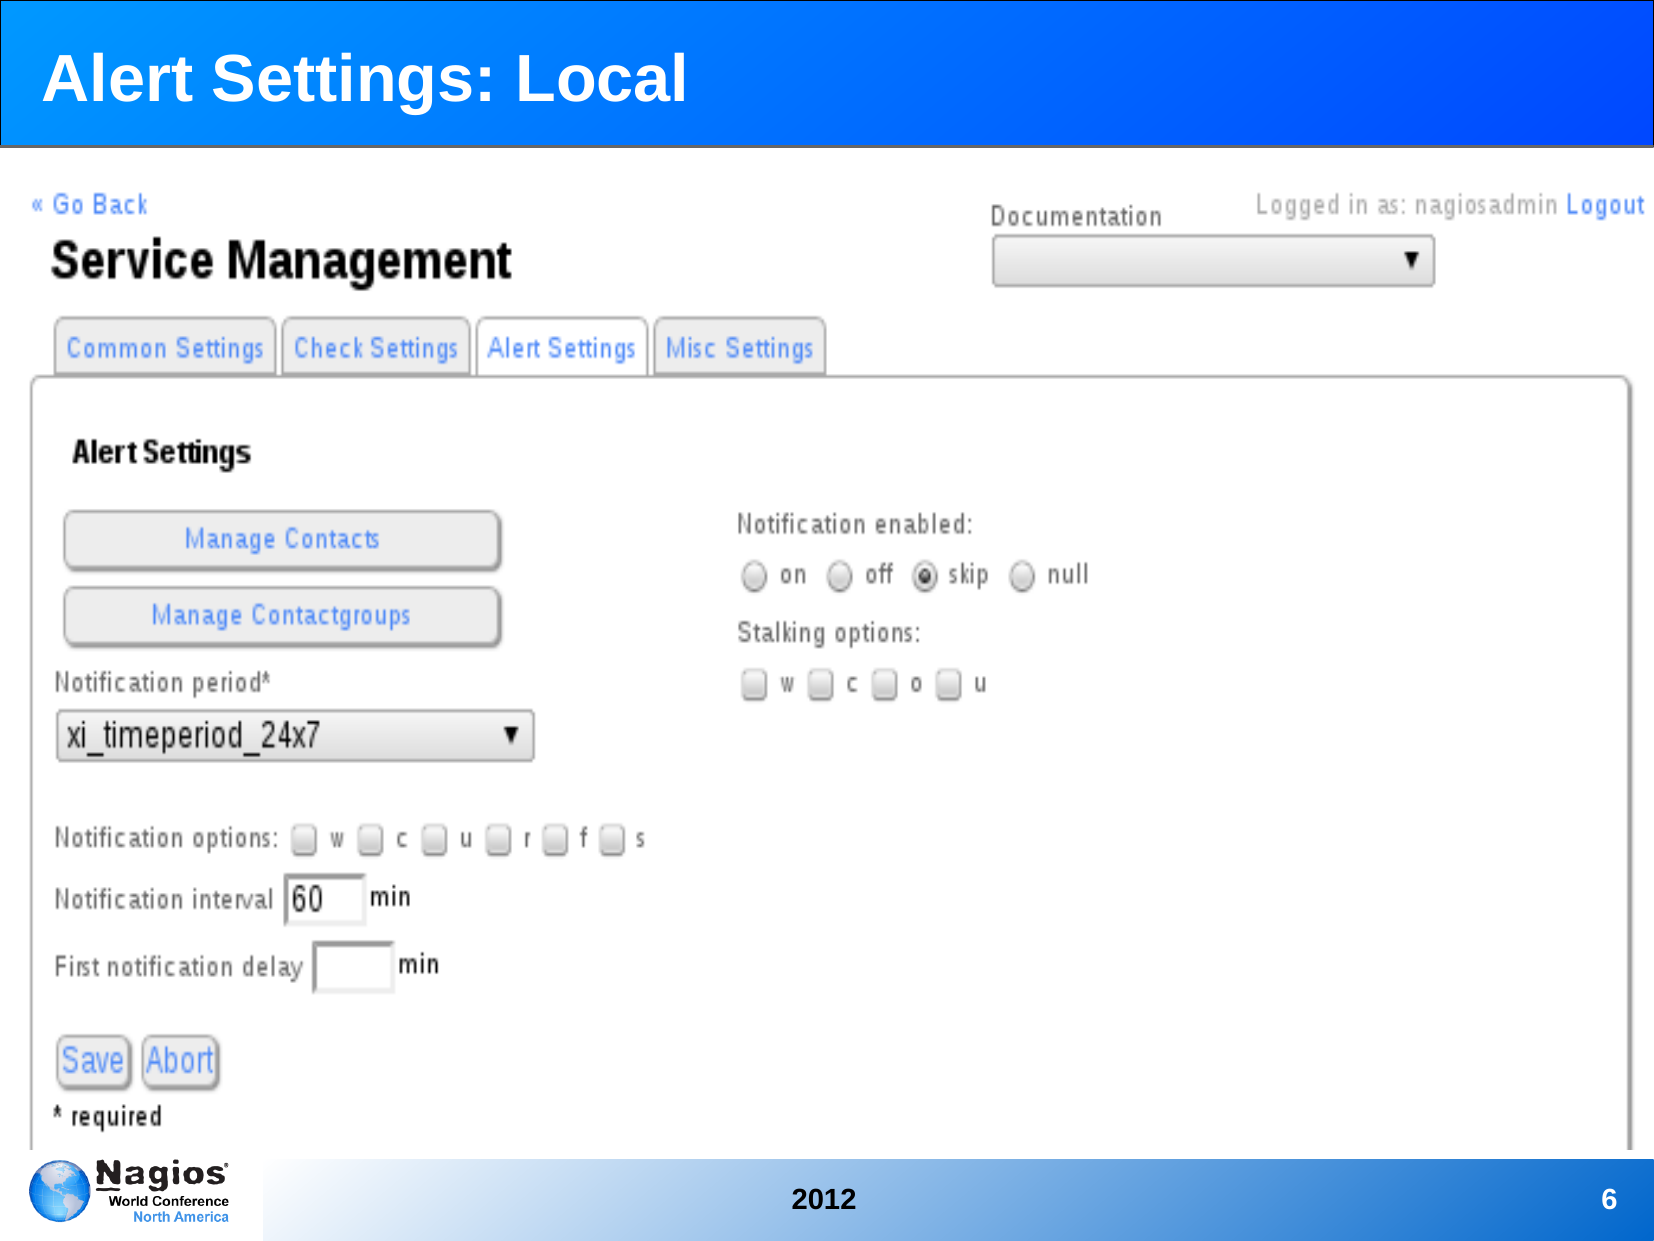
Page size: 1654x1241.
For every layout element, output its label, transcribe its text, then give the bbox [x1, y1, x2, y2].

picture [29, 1159, 229, 1235]
picture [0, 165, 1654, 1150]
title Alert Settings: Local [41, 36, 1248, 120]
